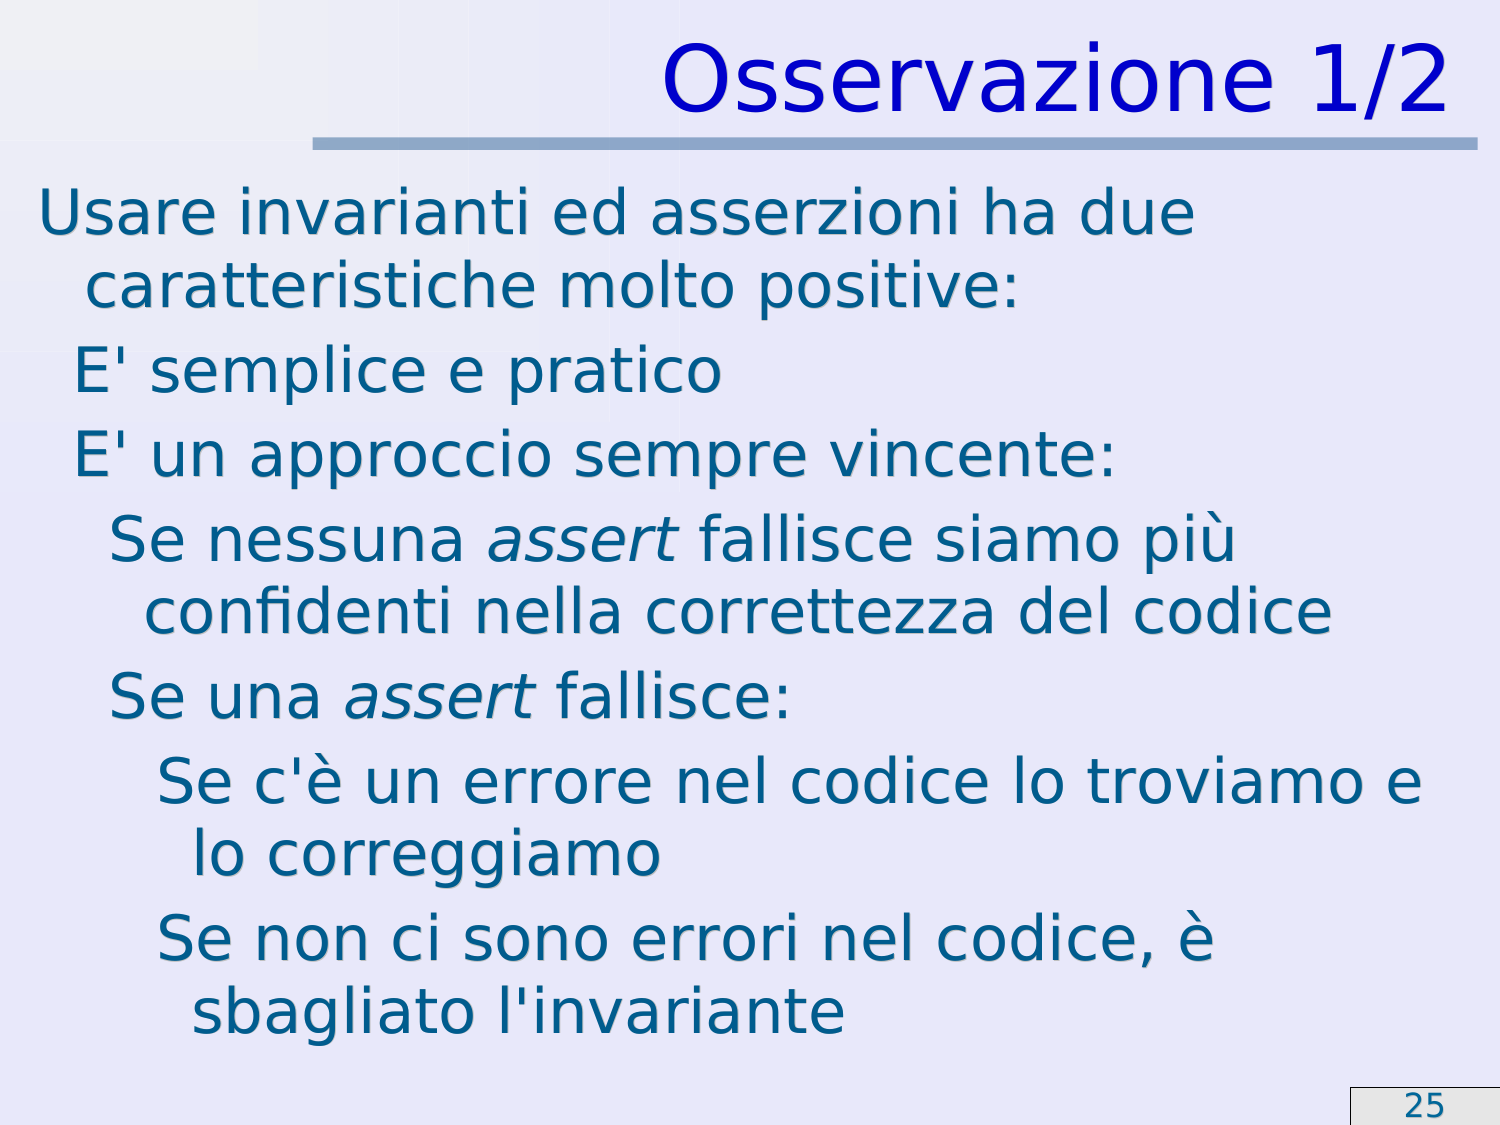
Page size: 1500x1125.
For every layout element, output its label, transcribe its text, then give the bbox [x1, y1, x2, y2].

text_box Usare invarianti ed asserzioni ha due caratteristiche molto positive: E' semplice e pratico E' un approccio sempre vincente: Se nessuna assert fallisce siamo più confidenti nella correttezza del codice Se una assert fallisce: Se c'è un errore nel codice lo troviamo e lo correggiamo Se non ci sono errori nel codice, è sbagliato l'invariante [37, 176, 1463, 1048]
title Osservazione 1/2 [0, 0, 1470, 141]
